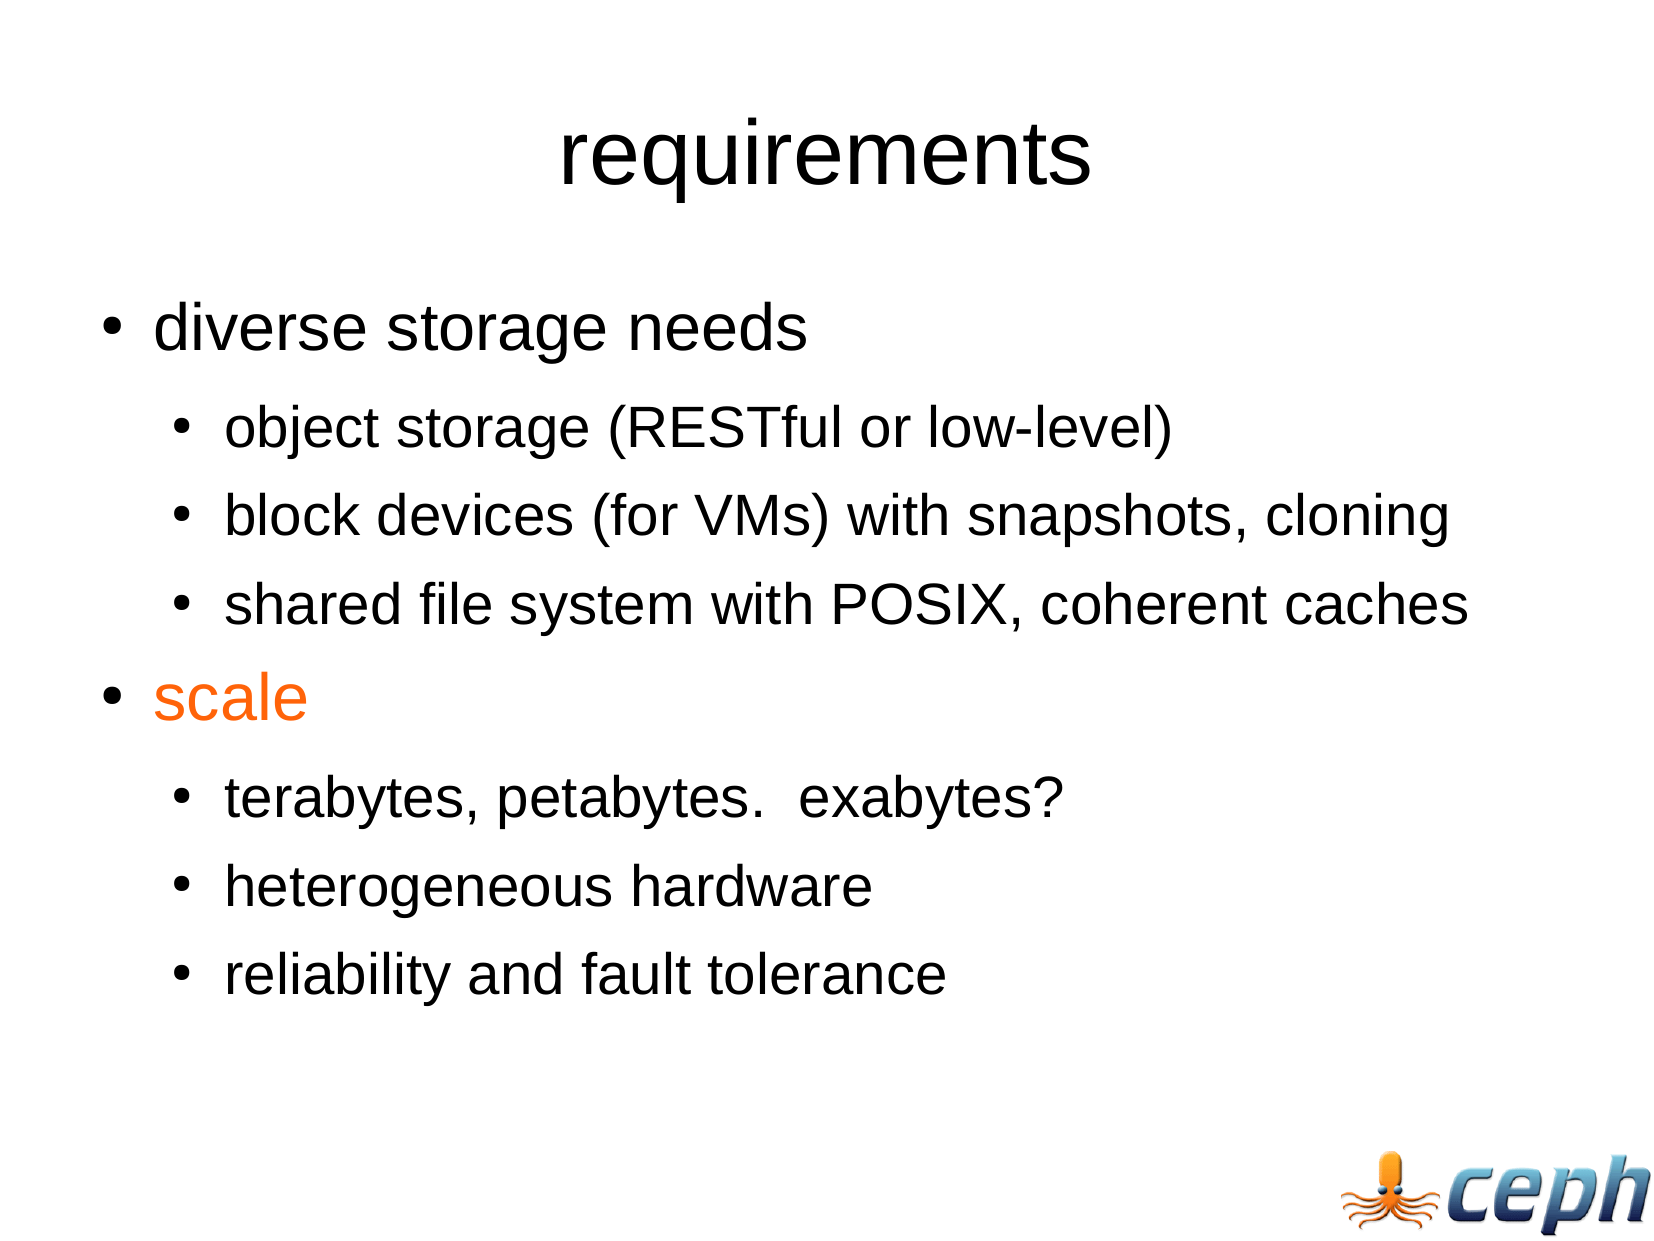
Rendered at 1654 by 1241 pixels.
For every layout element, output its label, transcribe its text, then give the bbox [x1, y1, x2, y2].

title requirements [82, 49, 1571, 257]
picture [1335, 1151, 1651, 1239]
list diverse storage needs object storage (RESTful or low-level) block devices (for VMs) with snapshots, cloning shared file system with POSIX, coherent caches scale terabytes, petabytes. exabytes? heterogeneous hardware reliability and fault tolerance [82, 290, 1571, 1109]
